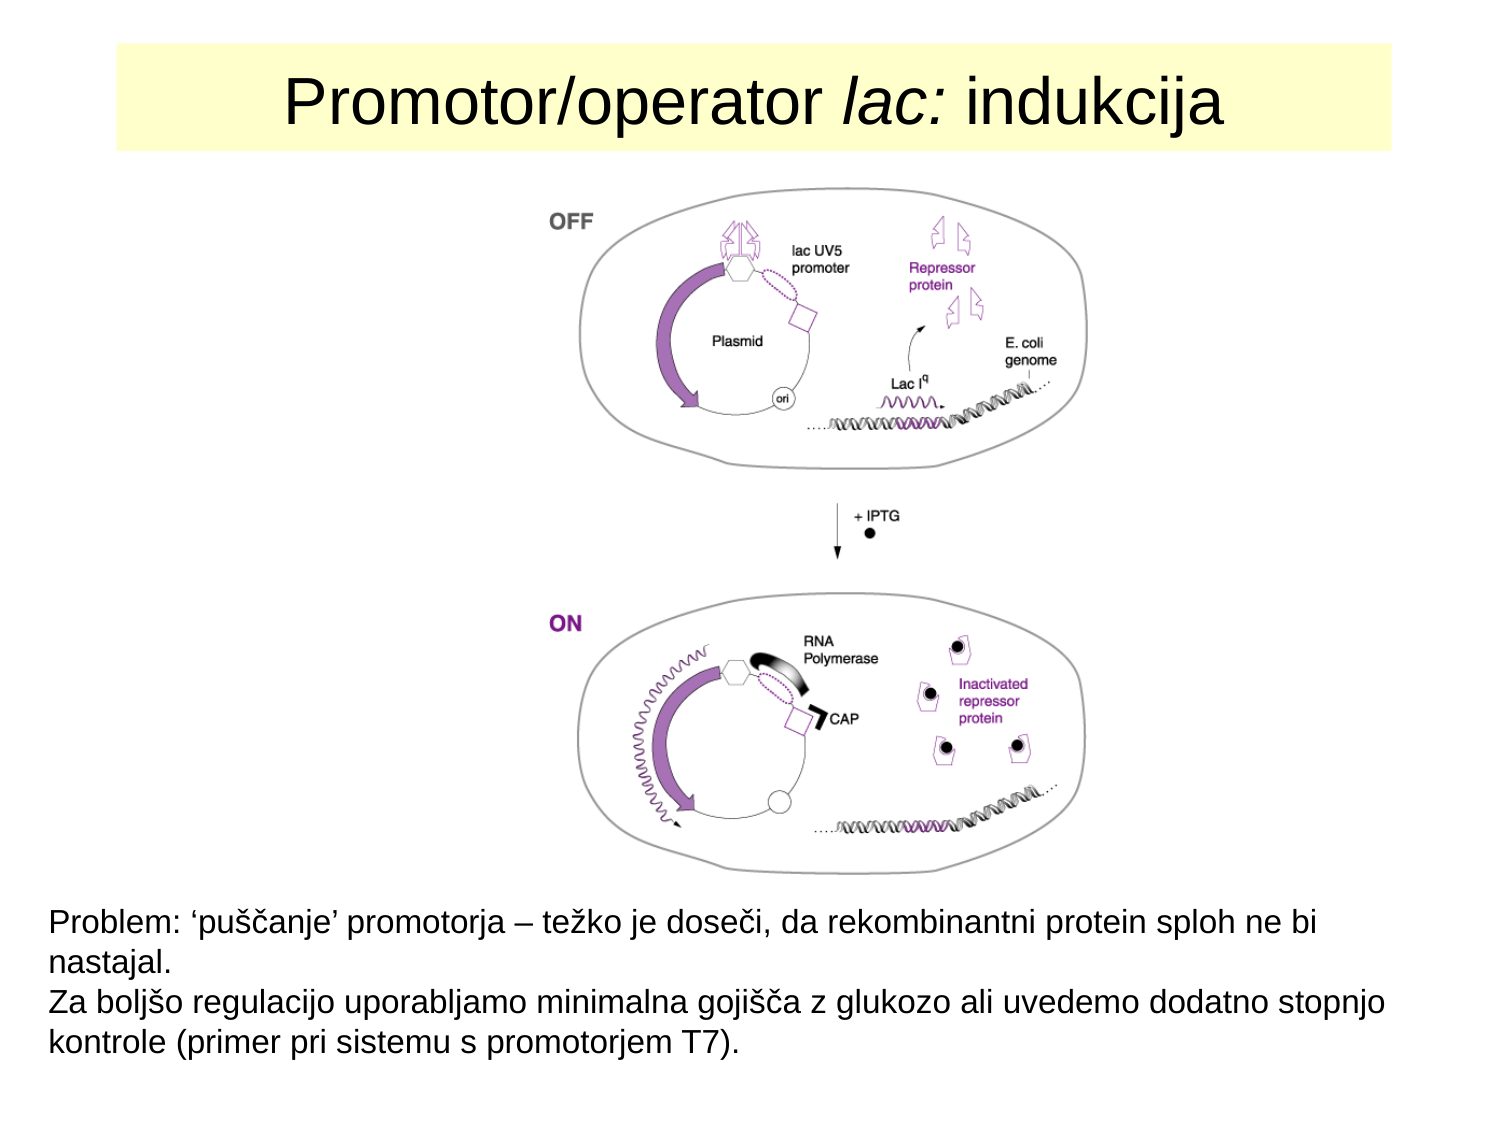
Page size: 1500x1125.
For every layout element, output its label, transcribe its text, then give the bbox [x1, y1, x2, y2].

title Promotor/operator lac: indukcija [116, 43, 1392, 152]
list Problem: ‘puščanje’ promotorja – težko je doseči, da rekombinantni protein sploh ne bi nastajal. Za boljšo regulacijo uporabljamo minimalna gojišča z glukozo ali uvedemo dodatno stopnjo kontrole (primer pri sistemu s promotorjem T7). [33, 893, 1450, 1082]
picture [549, 187, 1088, 875]
